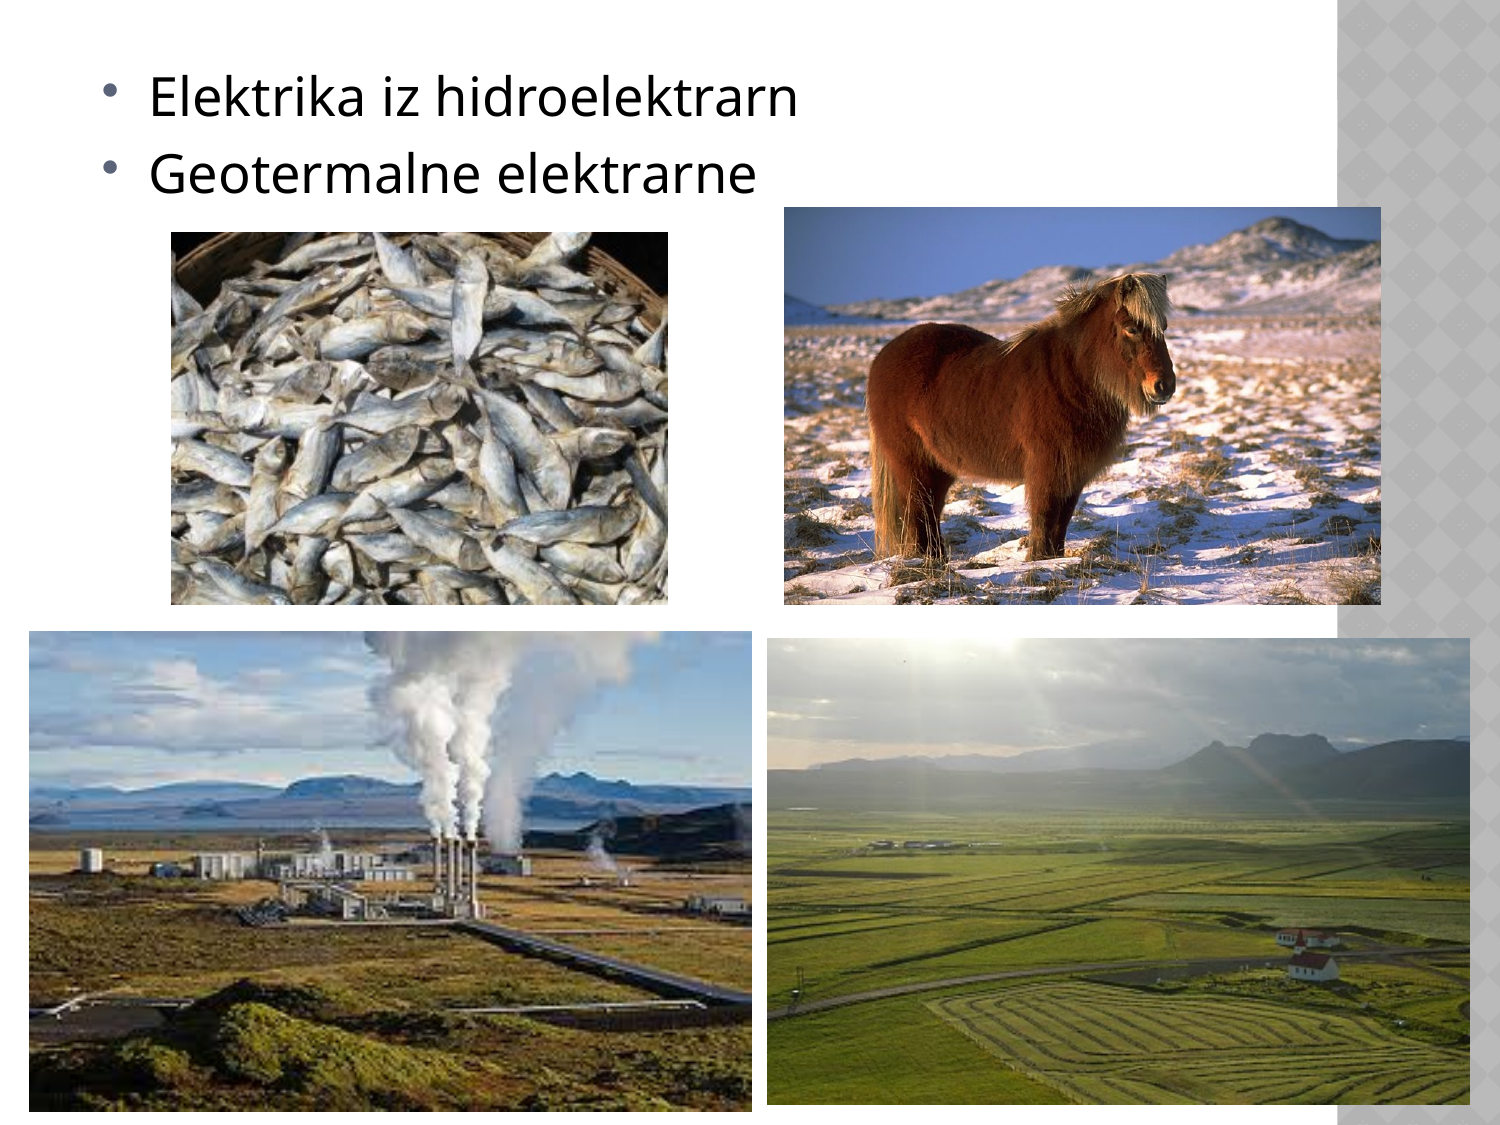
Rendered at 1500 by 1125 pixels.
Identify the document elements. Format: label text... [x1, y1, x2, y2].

picture [784, 207, 1381, 605]
picture [767, 638, 1470, 1105]
picture [171, 232, 668, 605]
list Elektrika iz hidroelektrarn Geotermalne elektrarne [88, 54, 1439, 1035]
picture [29, 631, 752, 1112]
